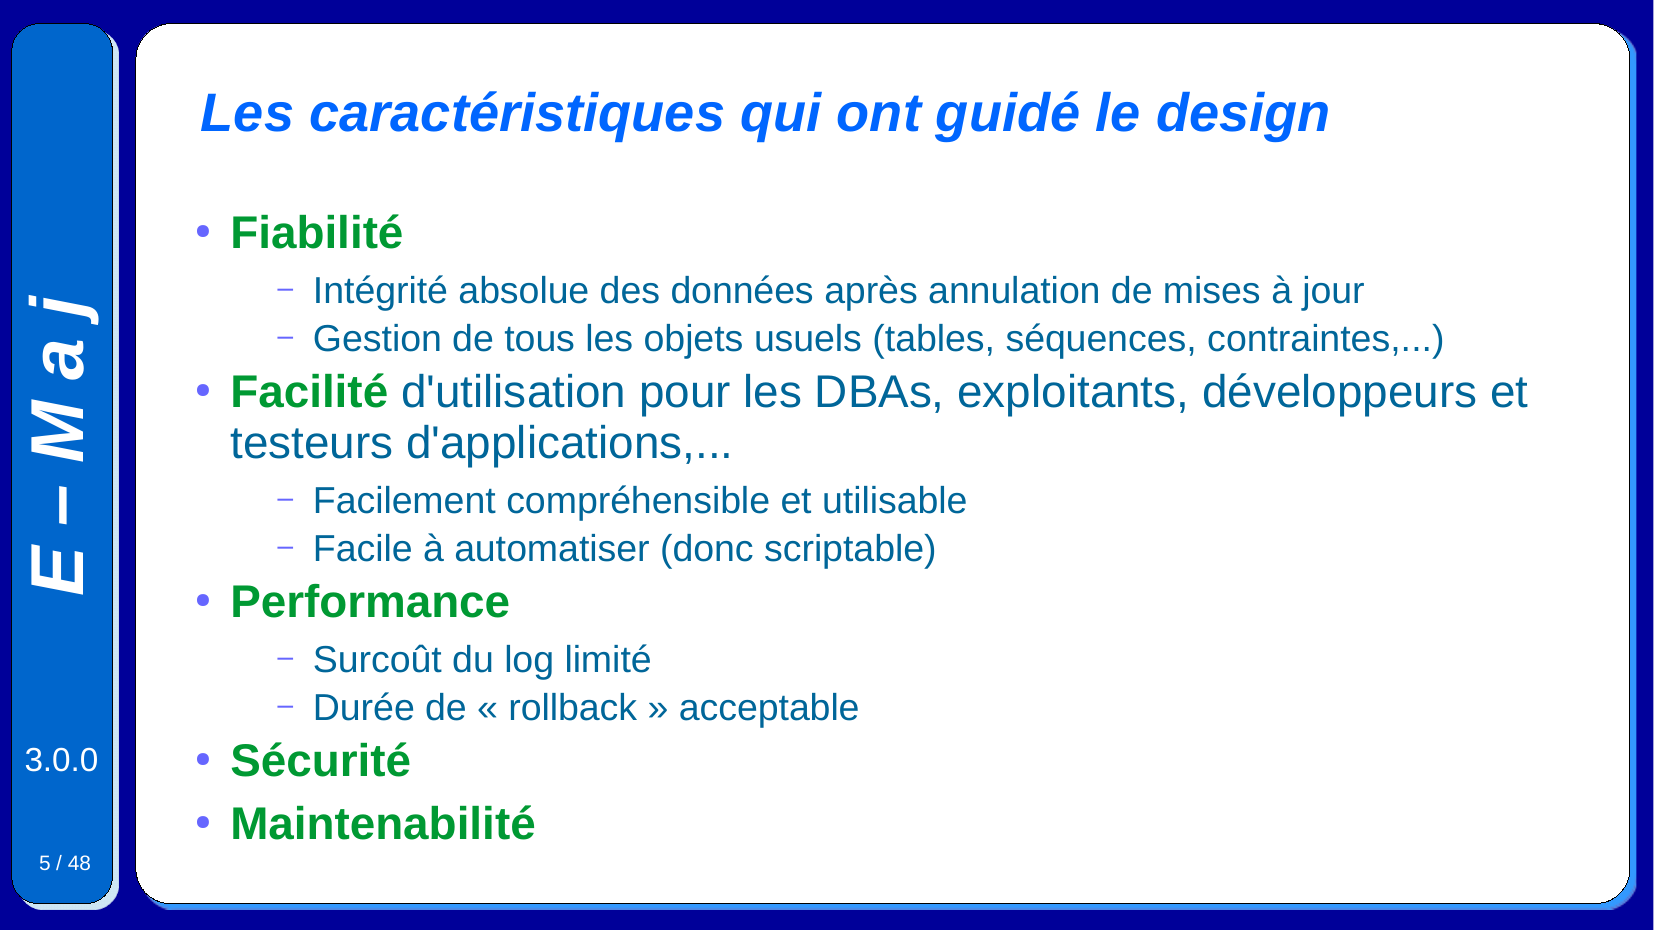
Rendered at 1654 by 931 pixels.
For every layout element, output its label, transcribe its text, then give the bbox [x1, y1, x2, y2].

list Fiabilité Intégrité absolue des données après annulation de mises à jour Gestion de tous les objets usuels (tables, séquences, contraintes,...) Facilité d'utilisation pour les DBAs, exploitants, développeurs et testeurs d'applications,... Facilement compréhensible et utilisable Facile à automatiser (donc scriptable) Performance Surcoût du log limité Durée de « rollback » acceptable Sécurité Maintenabilité [177, 206, 1587, 849]
title Les caractéristiques qui ont guidé le design [200, 34, 1575, 191]
